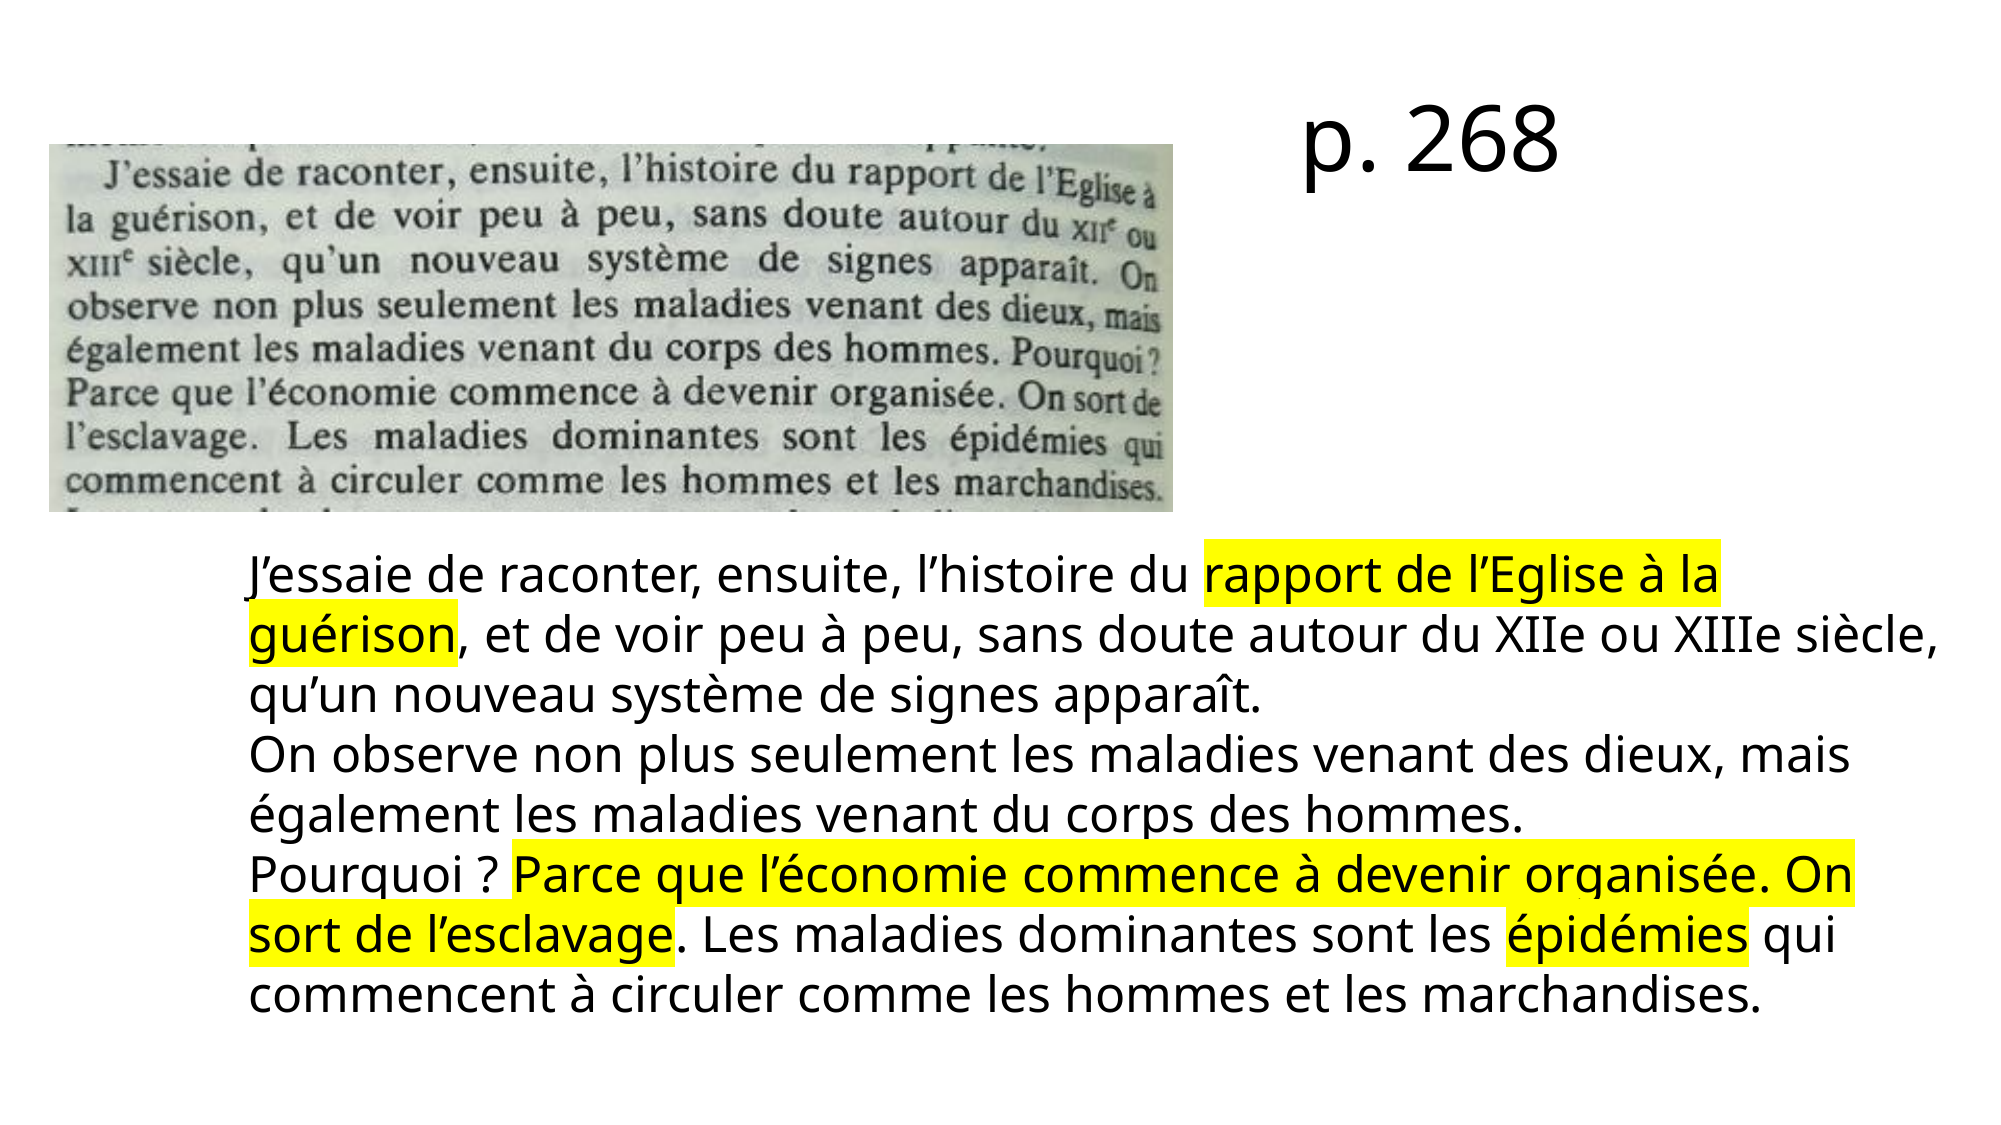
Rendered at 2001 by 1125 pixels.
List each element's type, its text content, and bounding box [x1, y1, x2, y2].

text_box J’essaie de raconter, ensuite, l’histoire du rapport de l’Eglise à la guérison, et de voir peu à peu, sans doute autour du XIIe ou XIIIe siècle, qu’un nouveau système de signes apparaît. On observe non plus seulement les maladies venant des dieux, mais également les maladies venant du corps des hommes. Pourquoi ? Parce que l’économie commence à devenir organisée. On sort de l’esclavage. Les maladies dominantes sont les épidémies qui commencent à circuler comme les hommes et les marchandises. [234, 535, 1958, 1030]
picture [49, 144, 1173, 512]
title p. 268 [999, 32, 1863, 251]
